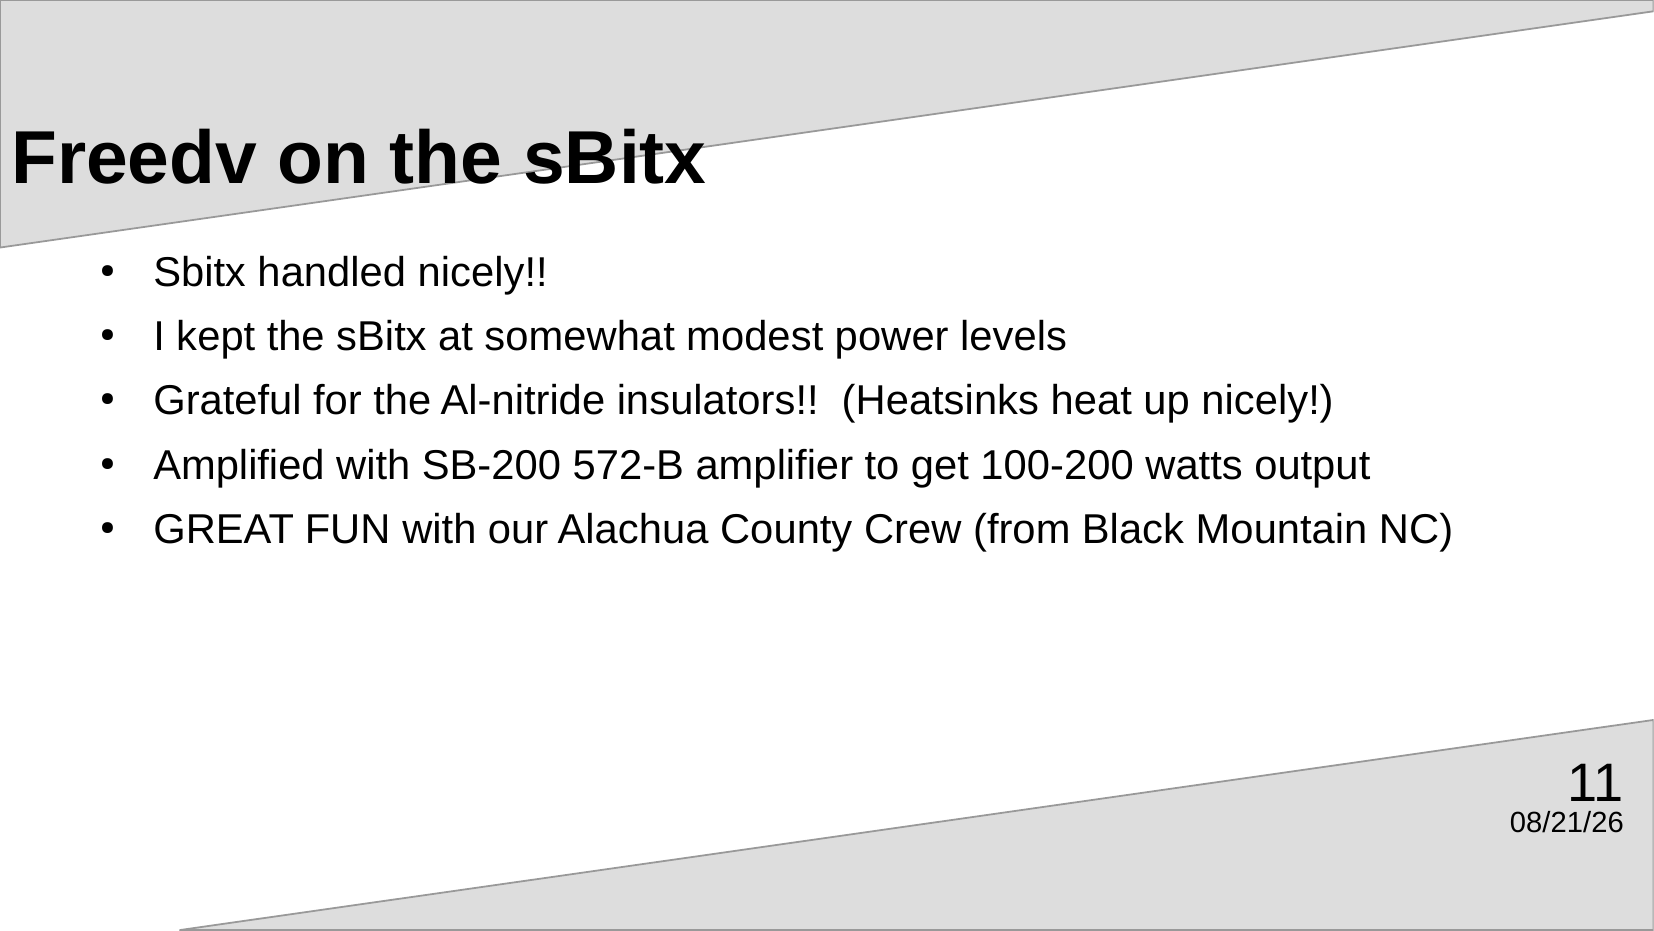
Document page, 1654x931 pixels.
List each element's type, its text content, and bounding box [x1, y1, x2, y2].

title Freedv on the sBitx [11, 79, 1488, 236]
list Sbitx handled nicely!! I kept the sBitx at somewhat modest power levels Grateful for the Al-nitride insulators!! (Heatsinks heat up nicely!) Amplified with SB-200 572-B amplifier to get 100-200 watts output GREAT FUN with our Alachua County Crew (from Black Mountain NC) [82, 248, 1538, 789]
